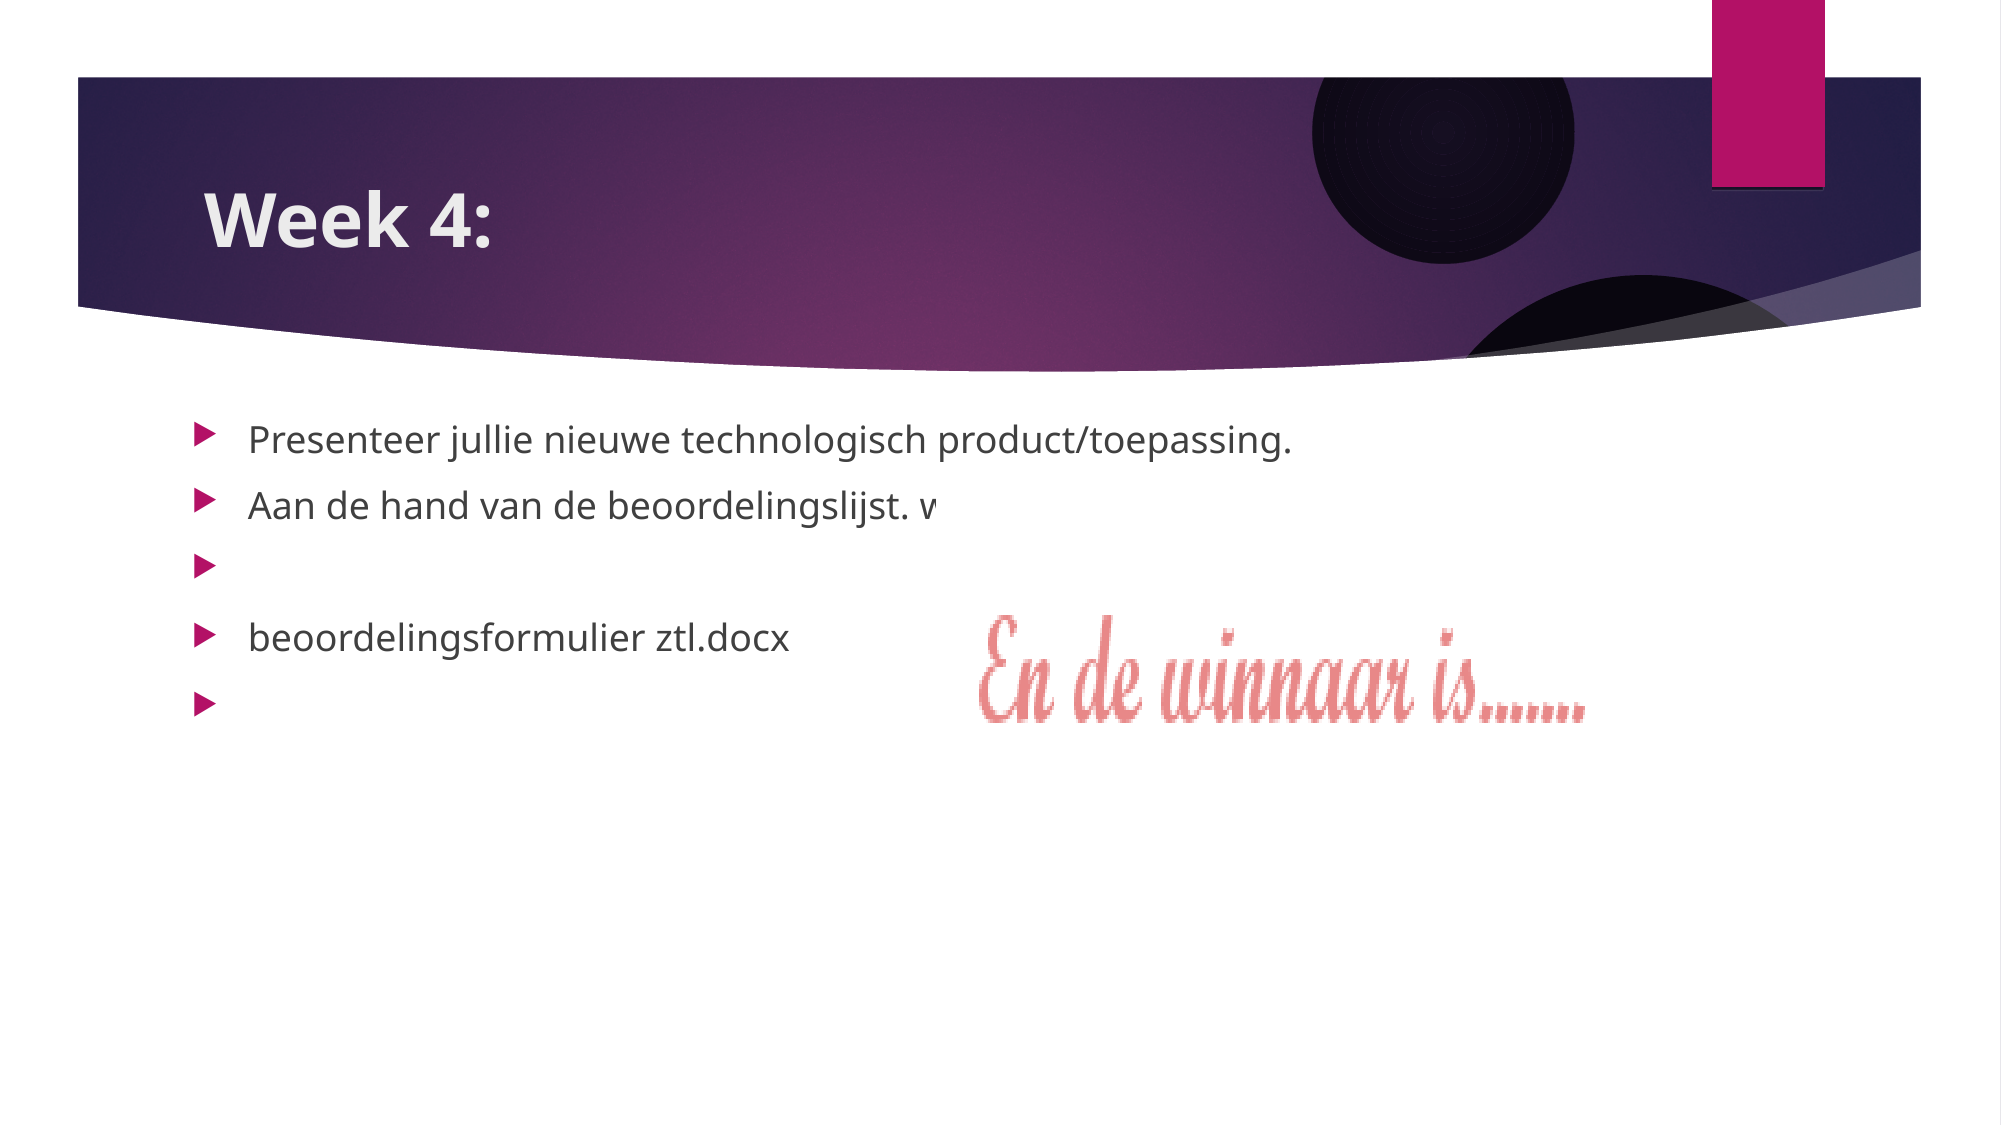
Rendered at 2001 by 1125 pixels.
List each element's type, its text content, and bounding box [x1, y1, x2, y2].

list Presenteer jullie nieuwe technologisch product/toepassing. Aan de hand van de beoordelingslijst. wordt een winnaar gekozen . beoordelingsformulier ztl.docx [176, 408, 1662, 1125]
title Week 4: [189, 159, 1627, 276]
picture [936, 478, 1662, 879]
